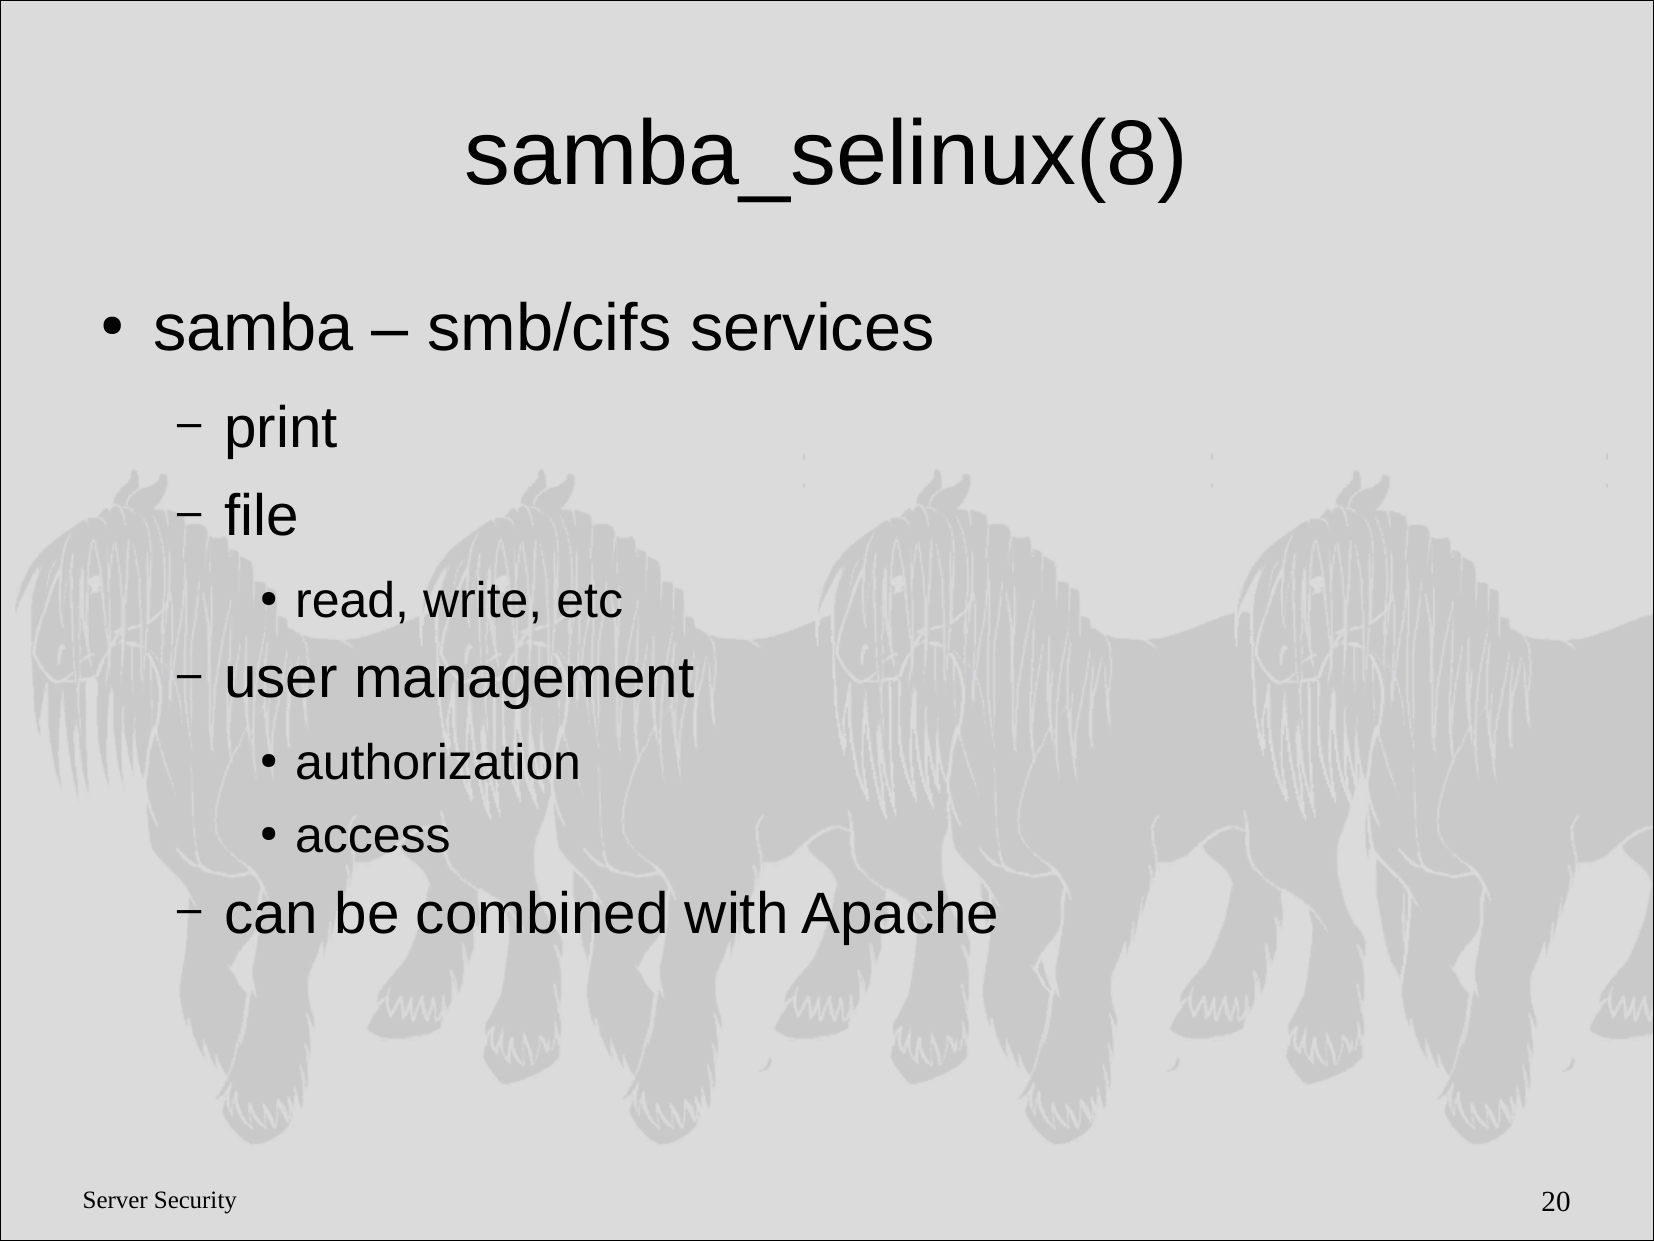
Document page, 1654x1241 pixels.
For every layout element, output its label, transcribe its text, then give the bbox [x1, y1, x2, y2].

list samba – smb/cifs services print file read, write, etc user management authorization access can be combined with Apache [82, 290, 1571, 1094]
title samba_selinux(8) [82, 49, 1571, 257]
